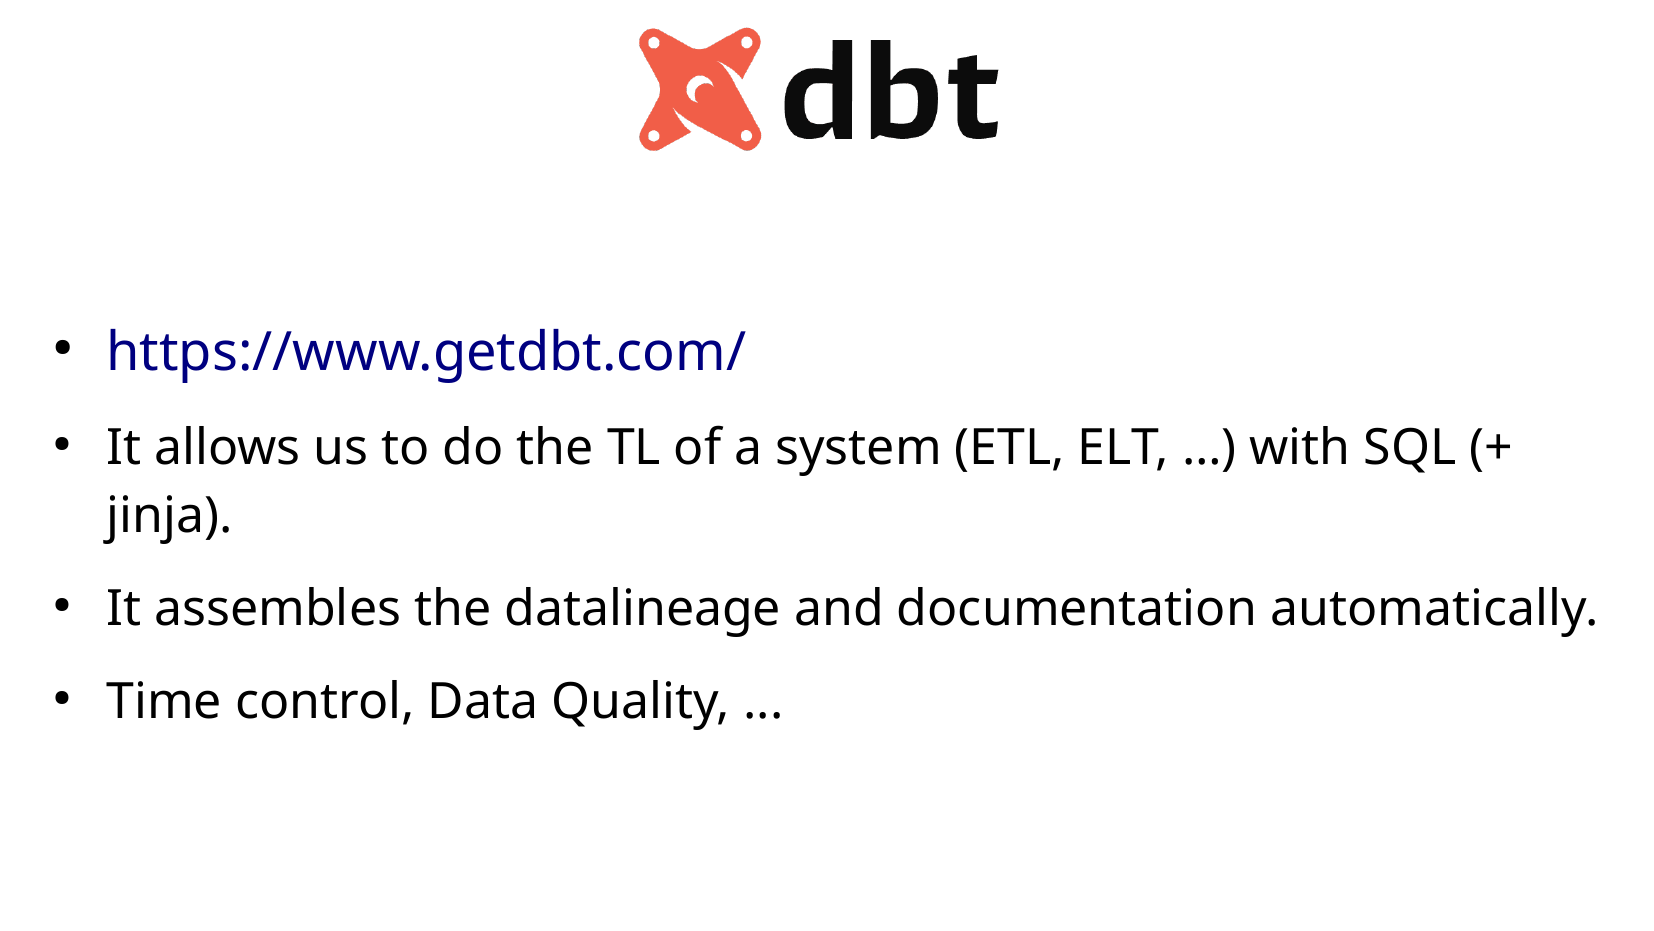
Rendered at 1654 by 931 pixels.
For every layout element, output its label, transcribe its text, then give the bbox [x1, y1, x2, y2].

picture [625, 24, 1012, 154]
list https://www.getdbt.com/ It allows us to do the TL of a system (ETL, ELT, …) with SQL (+ jinja). It assembles the datalineage and documentation automatically. Time control, Data Quality, ... [35, 312, 1625, 756]
